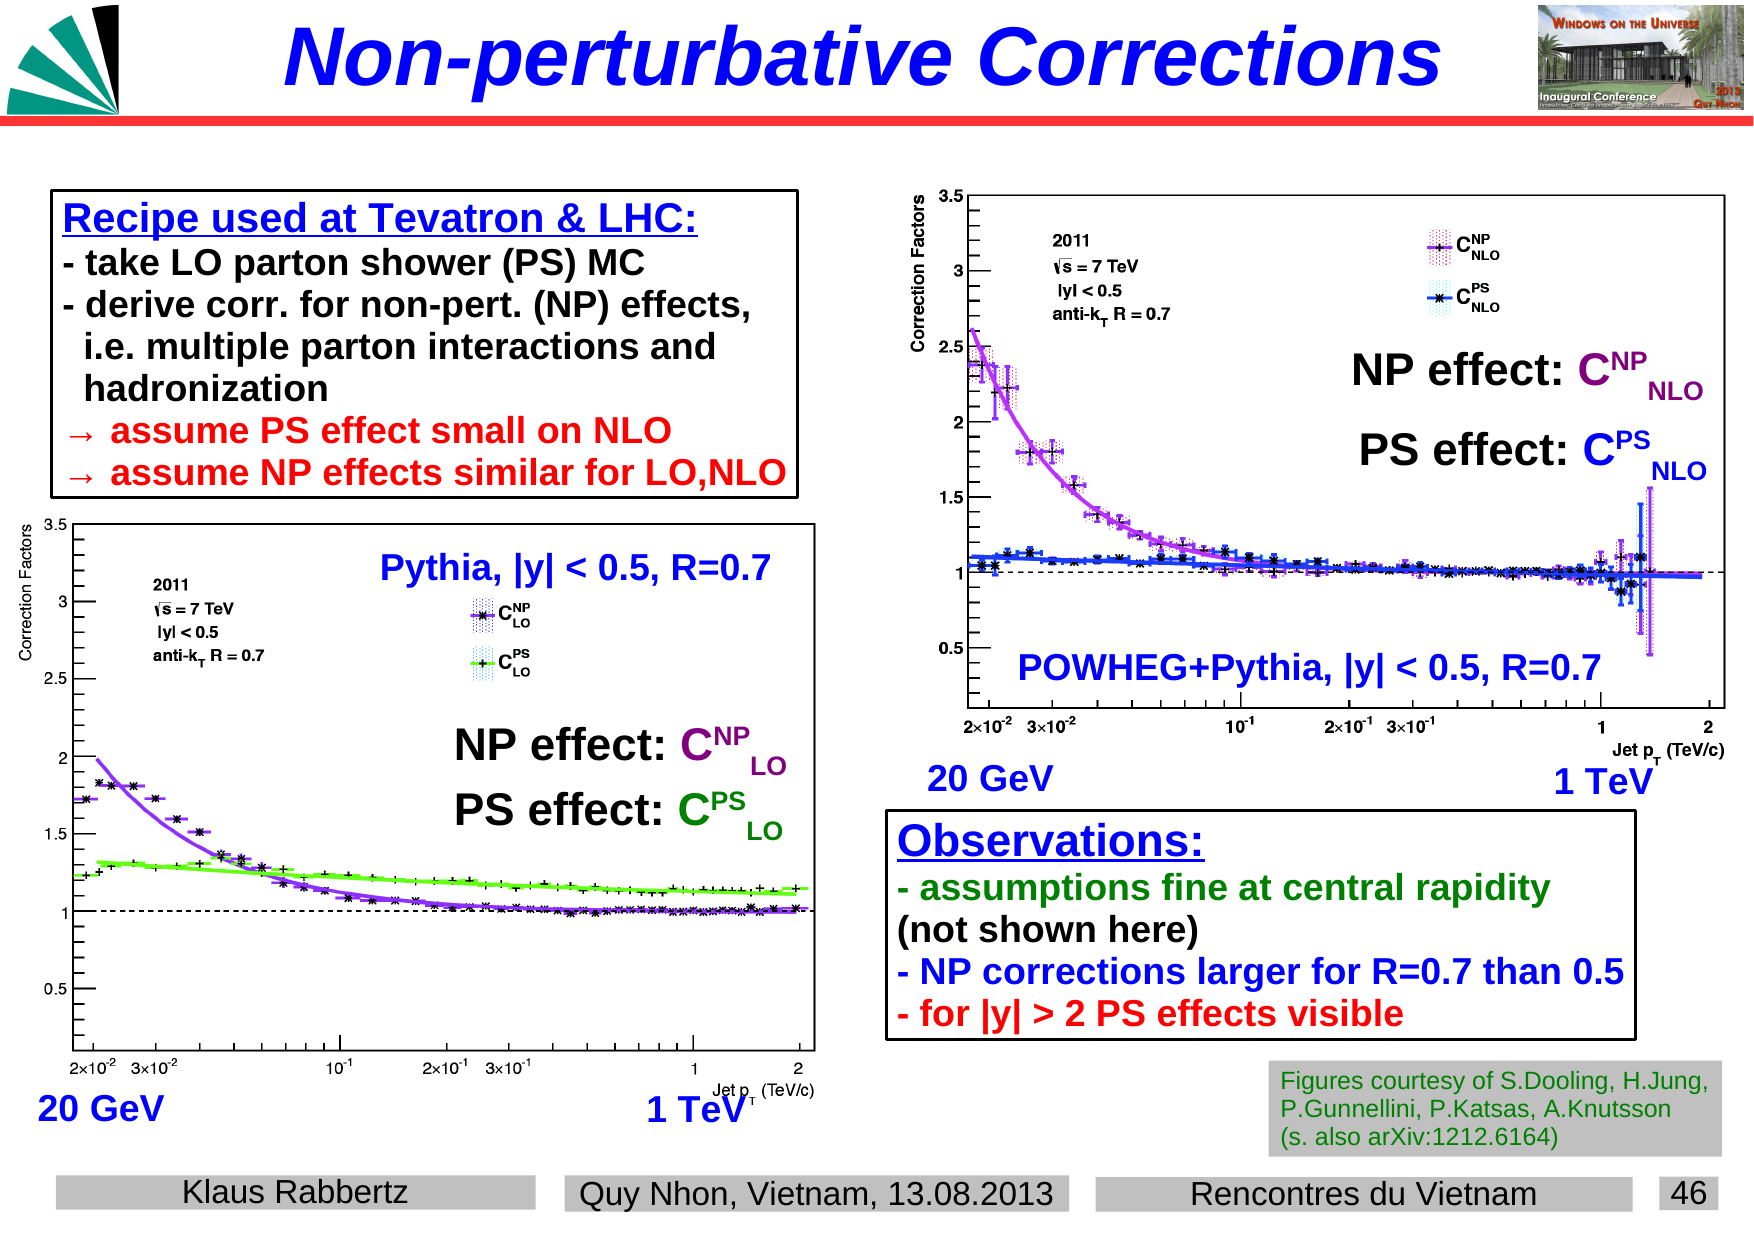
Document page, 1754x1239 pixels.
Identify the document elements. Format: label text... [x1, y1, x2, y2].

text_box Figures courtesy of S.Dooling, H.Jung, P.Gunnellini, P.Katsas, A.Knutsson (s. also arXiv:1212.6164) [1268, 1060, 1721, 1157]
text_box POWHEG+Pythia, |y| < 0.5, R=0.7 [1005, 640, 1616, 695]
title Non-perturbative Corrections [123, 0, 1606, 114]
text_box NP effect: CNPNLO [1339, 338, 1716, 413]
text_box NP effect: CNPLO [441, 713, 799, 788]
text_box PS effect: CPSNLO [1346, 417, 1719, 492]
text_box 20 GeV [915, 751, 1066, 806]
text_box Observations: - assumptions fine at central rapidity (not shown here) - NP corrections larger for R=0.7 than 0.5 - for |y| > 2 PS effects visible [886, 810, 1636, 1040]
text_box Recipe used at Tevatron & LHC: - take LO parton shower (PS) MC - derive corr. for non-pert. (NP) effects, i.e. multiple parton interactions and hadronization → assume PS effect small on NLO → assume NP effects similar for LO,NLO [51, 190, 798, 498]
text_box 20 GeV [25, 1081, 177, 1136]
text_box PS effect: CPSLO [441, 788, 795, 853]
picture [7, 5, 119, 116]
text_box 1 TeV [634, 1082, 759, 1137]
text_box Pythia, |y| < 0.5, R=0.7 [367, 540, 784, 595]
text_box 1 TeV [1541, 754, 1666, 809]
picture [13, 513, 820, 1113]
picture [900, 182, 1739, 772]
picture [1606, 5, 1744, 110]
